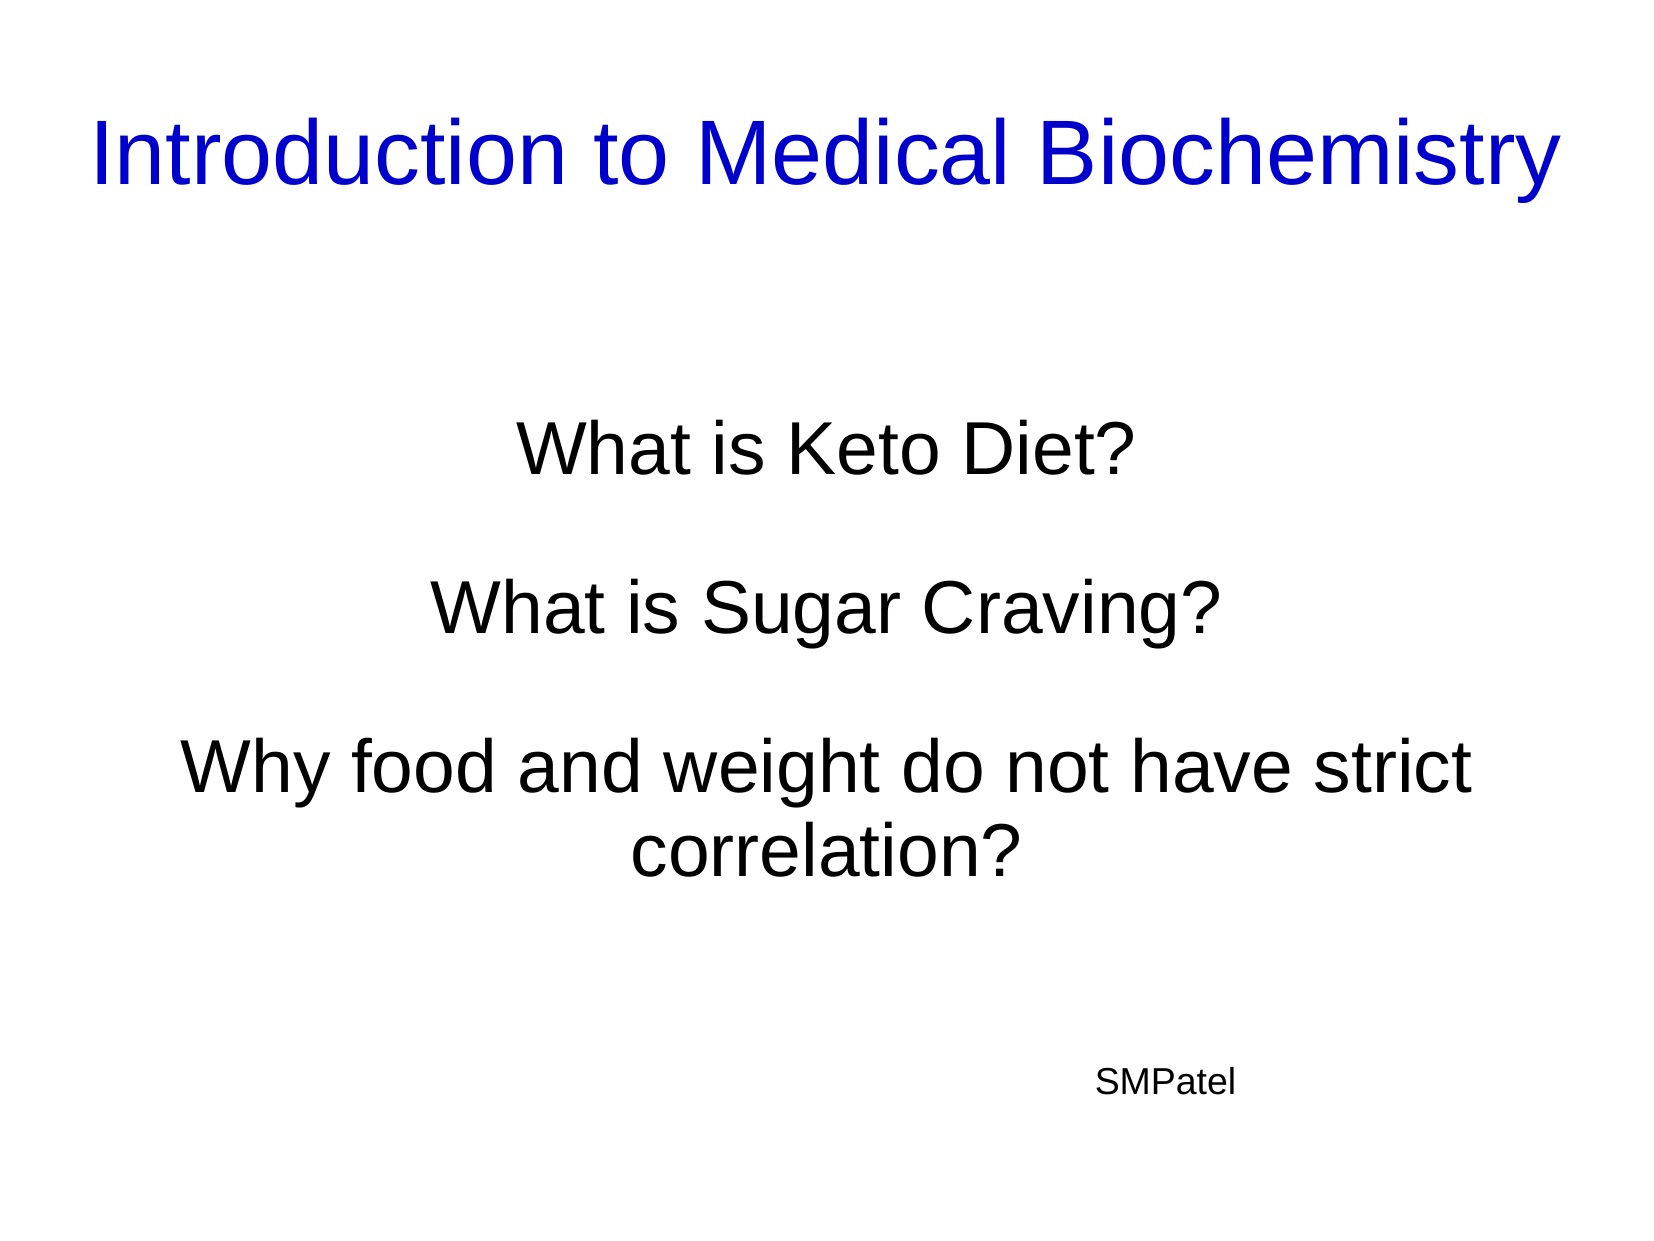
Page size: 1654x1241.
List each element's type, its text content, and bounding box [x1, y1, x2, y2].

text_box SMPatel [1080, 1053, 1606, 1111]
subtitle What is Keto Diet? What is Sugar Craving? Why food and weight do not have strict correlation? [82, 290, 1571, 1010]
title Introduction to Medical Biochemistry [82, 49, 1571, 257]
